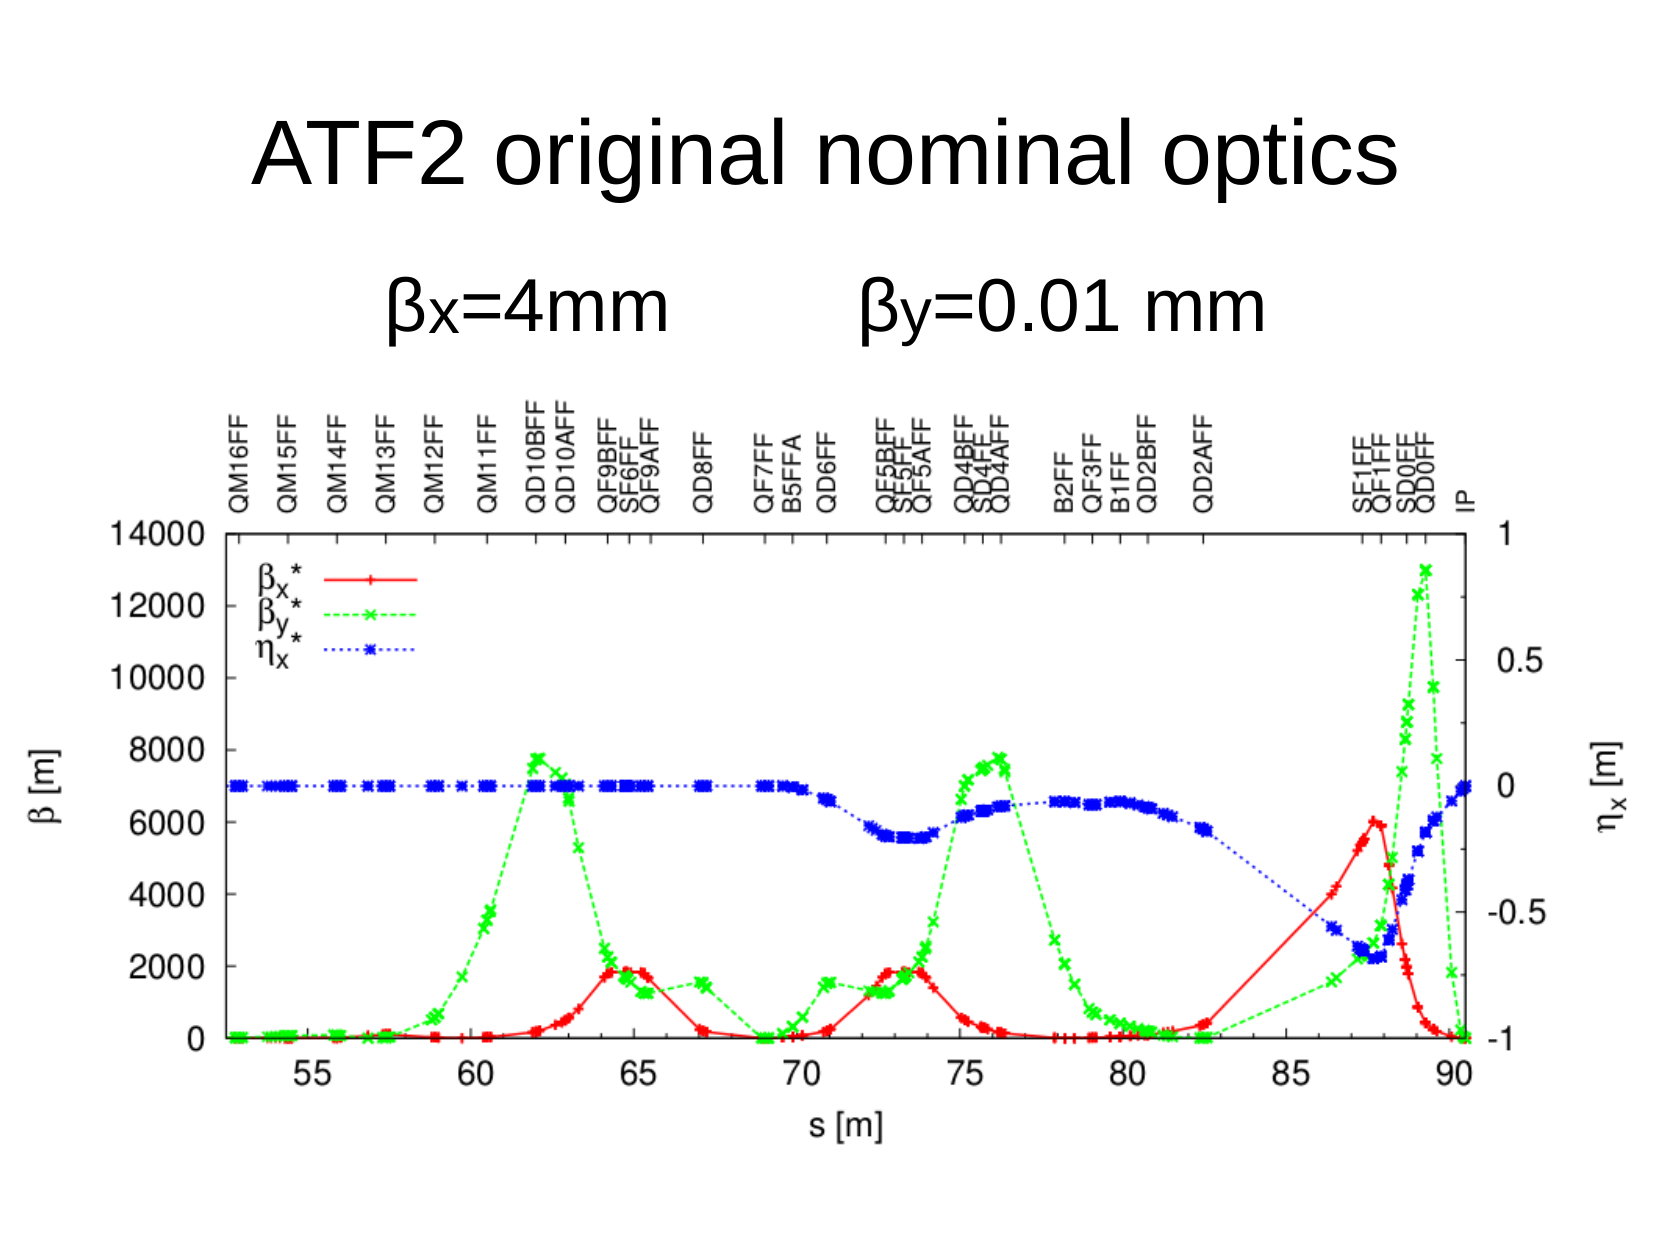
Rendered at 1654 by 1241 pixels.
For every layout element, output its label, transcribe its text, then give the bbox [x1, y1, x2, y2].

title ATF2 original nominal optics [82, 49, 1571, 257]
picture [21, 392, 1628, 1146]
text_box βx=4mm βy=0.01 mm [225, 256, 1284, 365]
